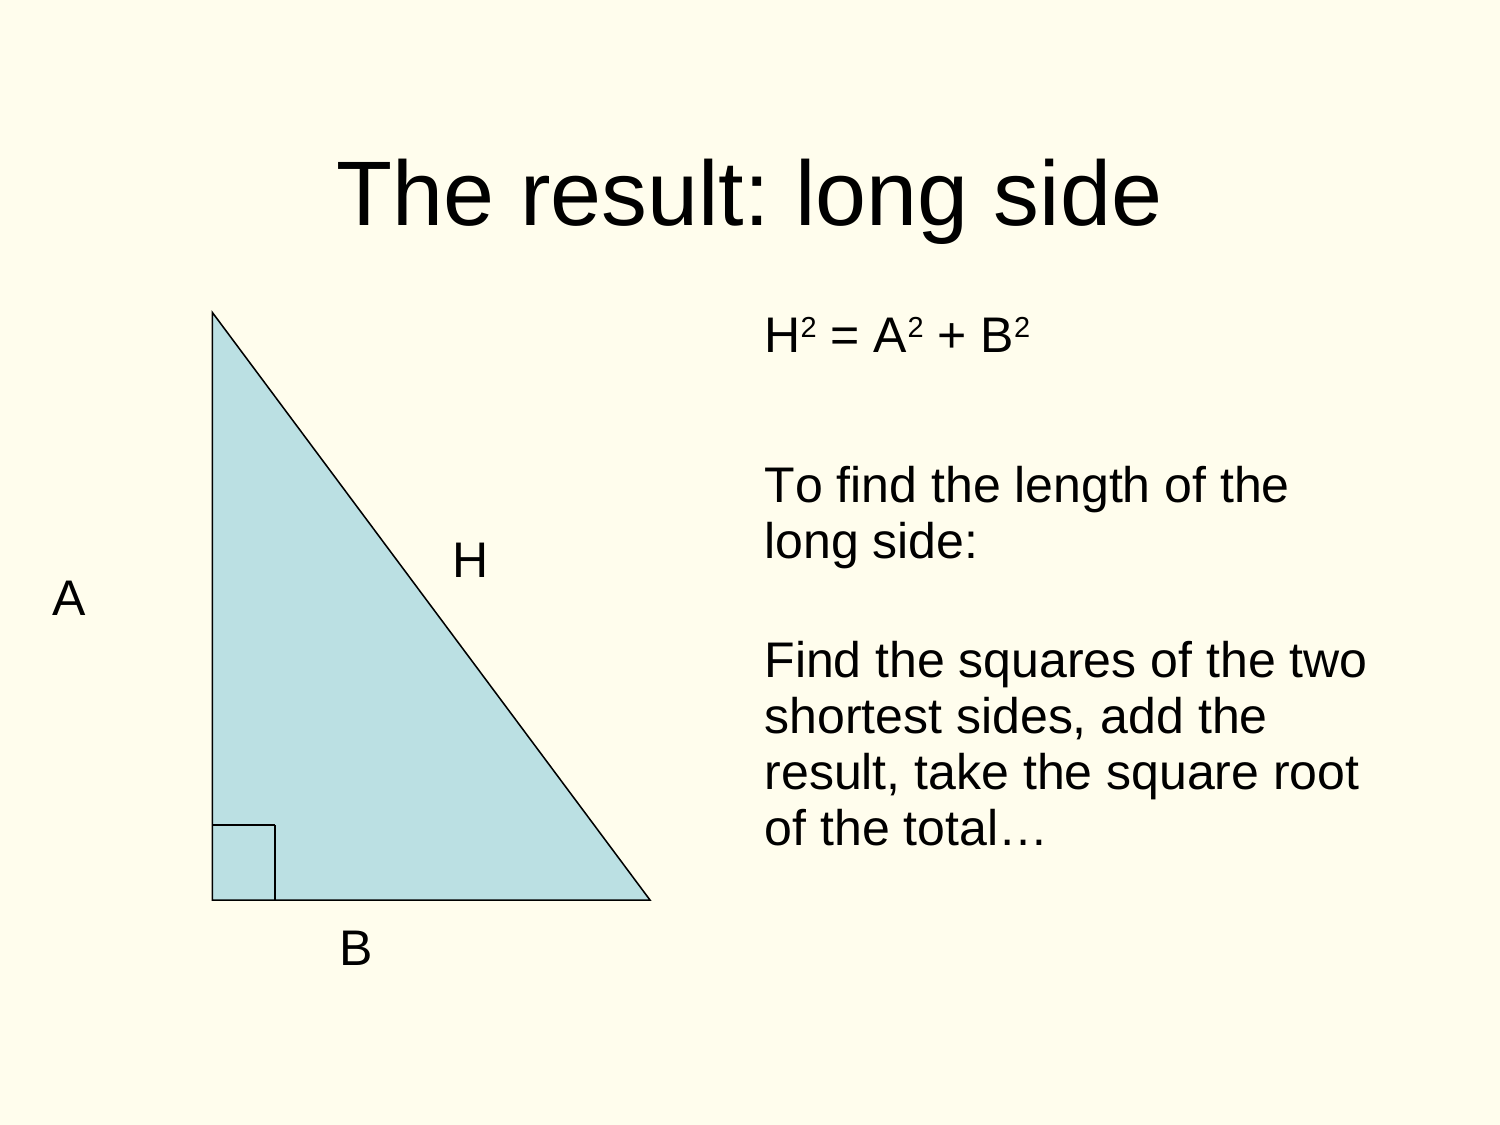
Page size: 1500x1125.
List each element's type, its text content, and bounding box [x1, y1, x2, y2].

text_box H2 = A2 + B2 [749, 299, 1091, 372]
text_box B [324, 912, 388, 984]
text_box [212, 312, 651, 901]
text_box To find the length of the long side: [749, 449, 1328, 577]
text_box Find the squares of the two shortest sides, add the result, take the square root of the total… [750, 624, 1416, 864]
text_box A [37, 562, 213, 634]
text_box H [437, 524, 504, 597]
title The result: long side [112, 99, 1388, 288]
